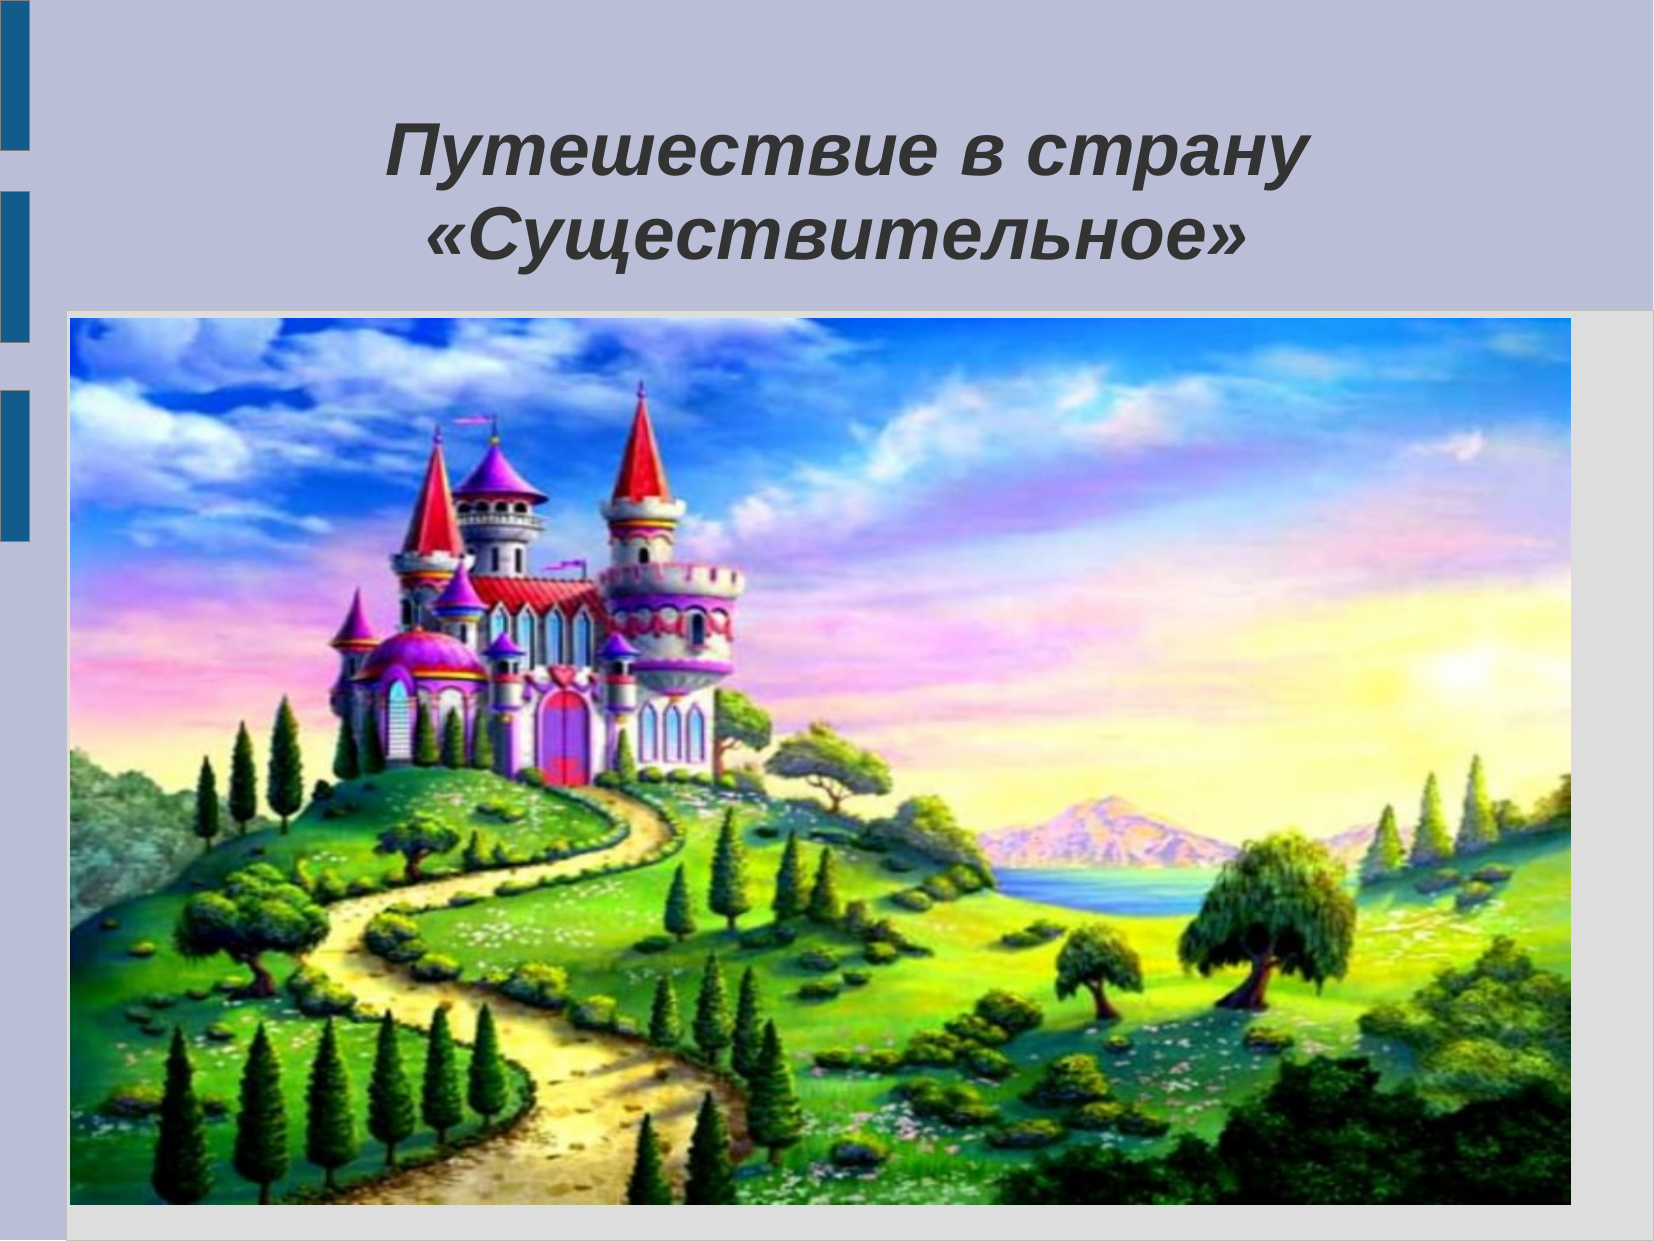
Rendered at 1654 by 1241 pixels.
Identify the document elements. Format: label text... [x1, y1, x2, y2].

title Путешествие в страну «Существительное» [141, 88, 1554, 296]
picture [70, 318, 1571, 1205]
